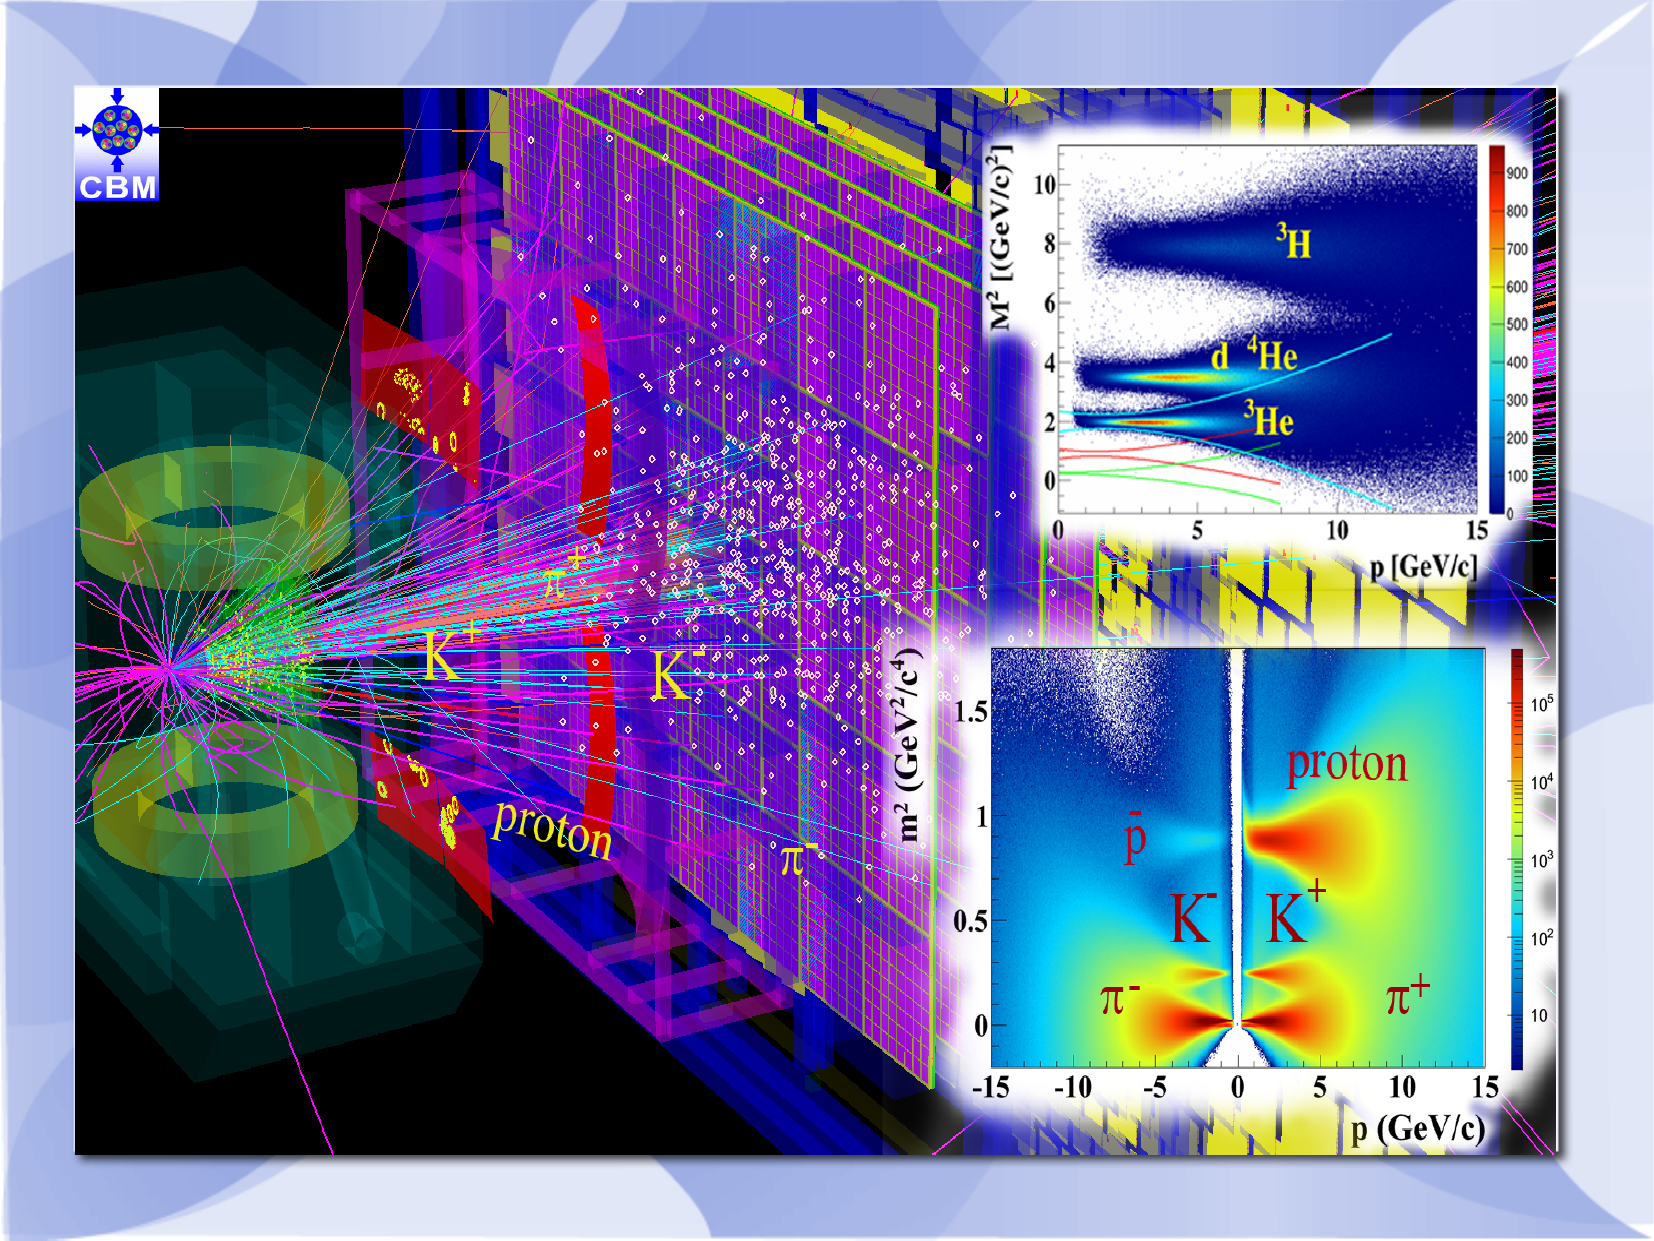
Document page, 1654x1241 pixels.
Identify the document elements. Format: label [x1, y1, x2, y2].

picture [75, 89, 1556, 1155]
